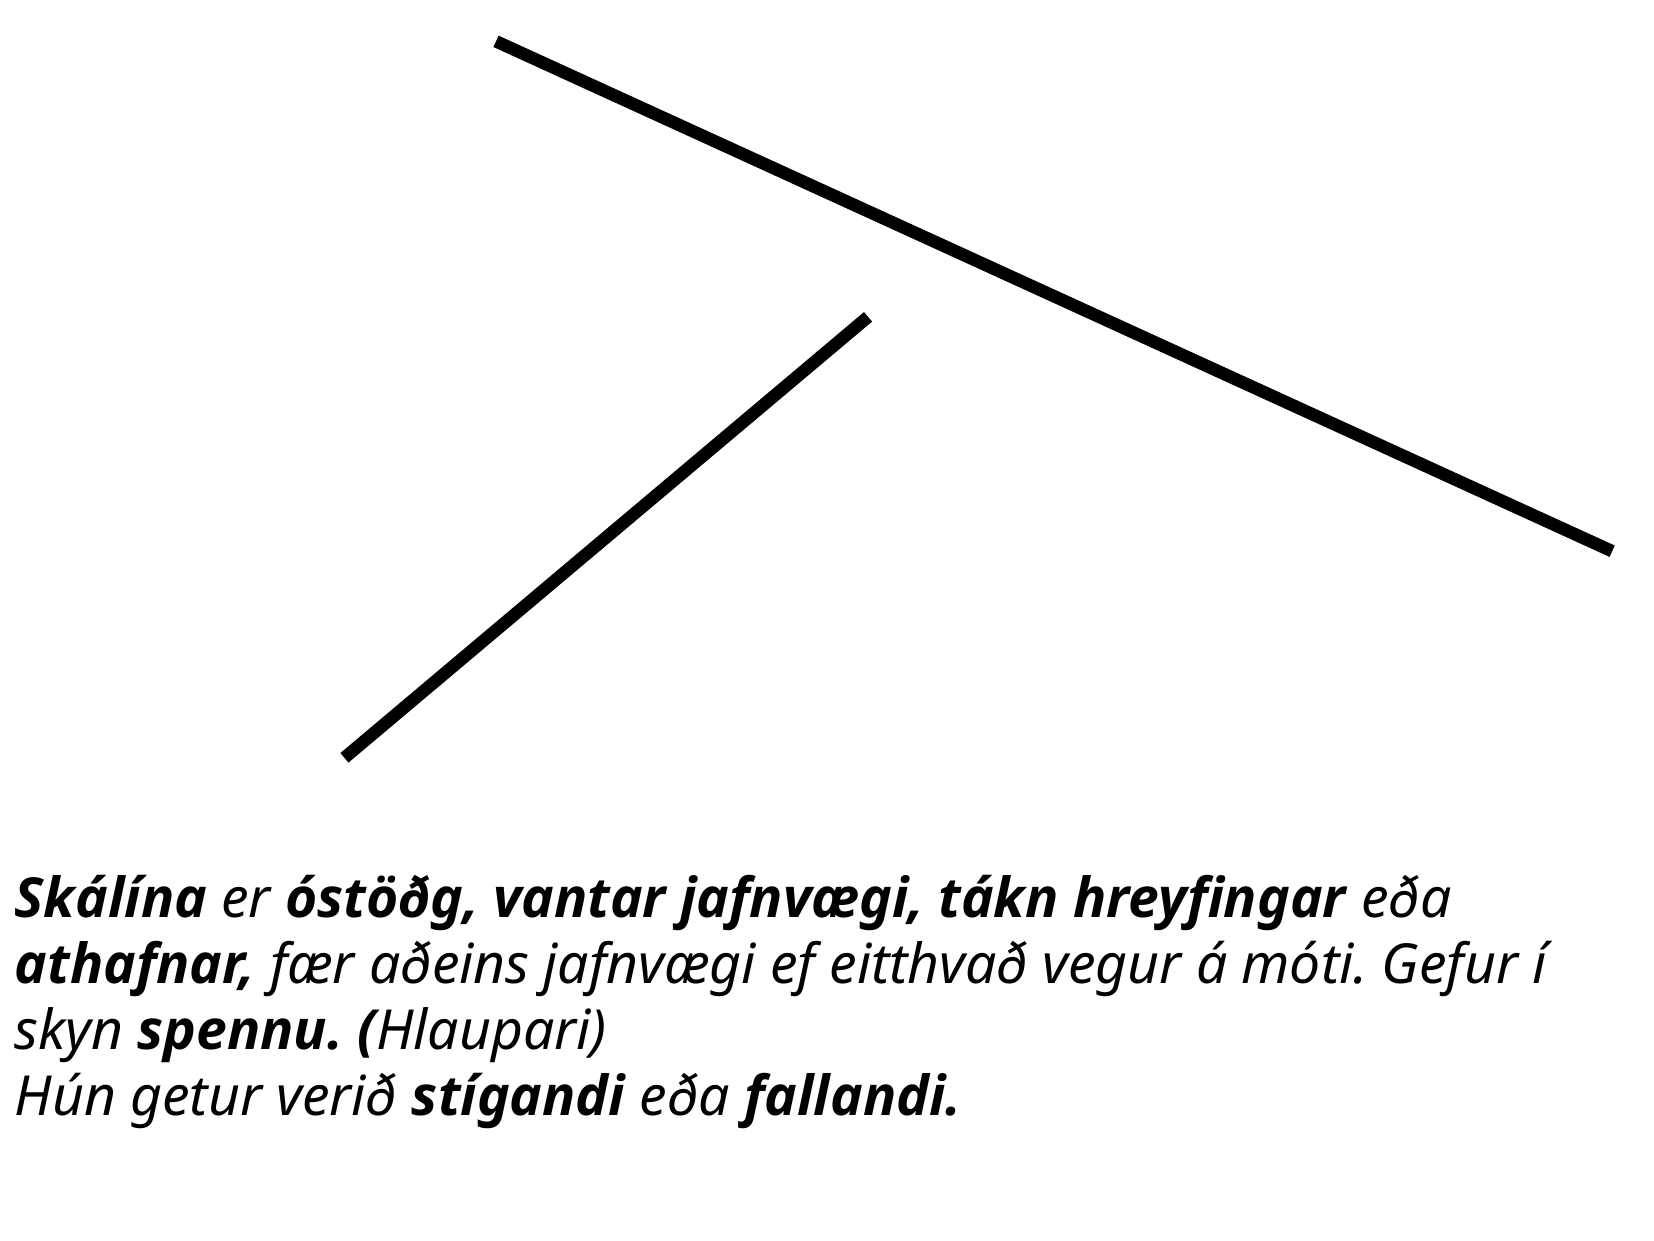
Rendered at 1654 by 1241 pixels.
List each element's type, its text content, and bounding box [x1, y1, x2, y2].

text_box Skálína er óstöðg, vantar jafnvægi, tákn hreyfingar eða athafnar, fær aðeins jafnvægi ef eitthvað vegur á móti. Gefur í skyn spennu. (Hlaupari) Hún getur verið stígandi eða fallandi. [0, 854, 1654, 1201]
